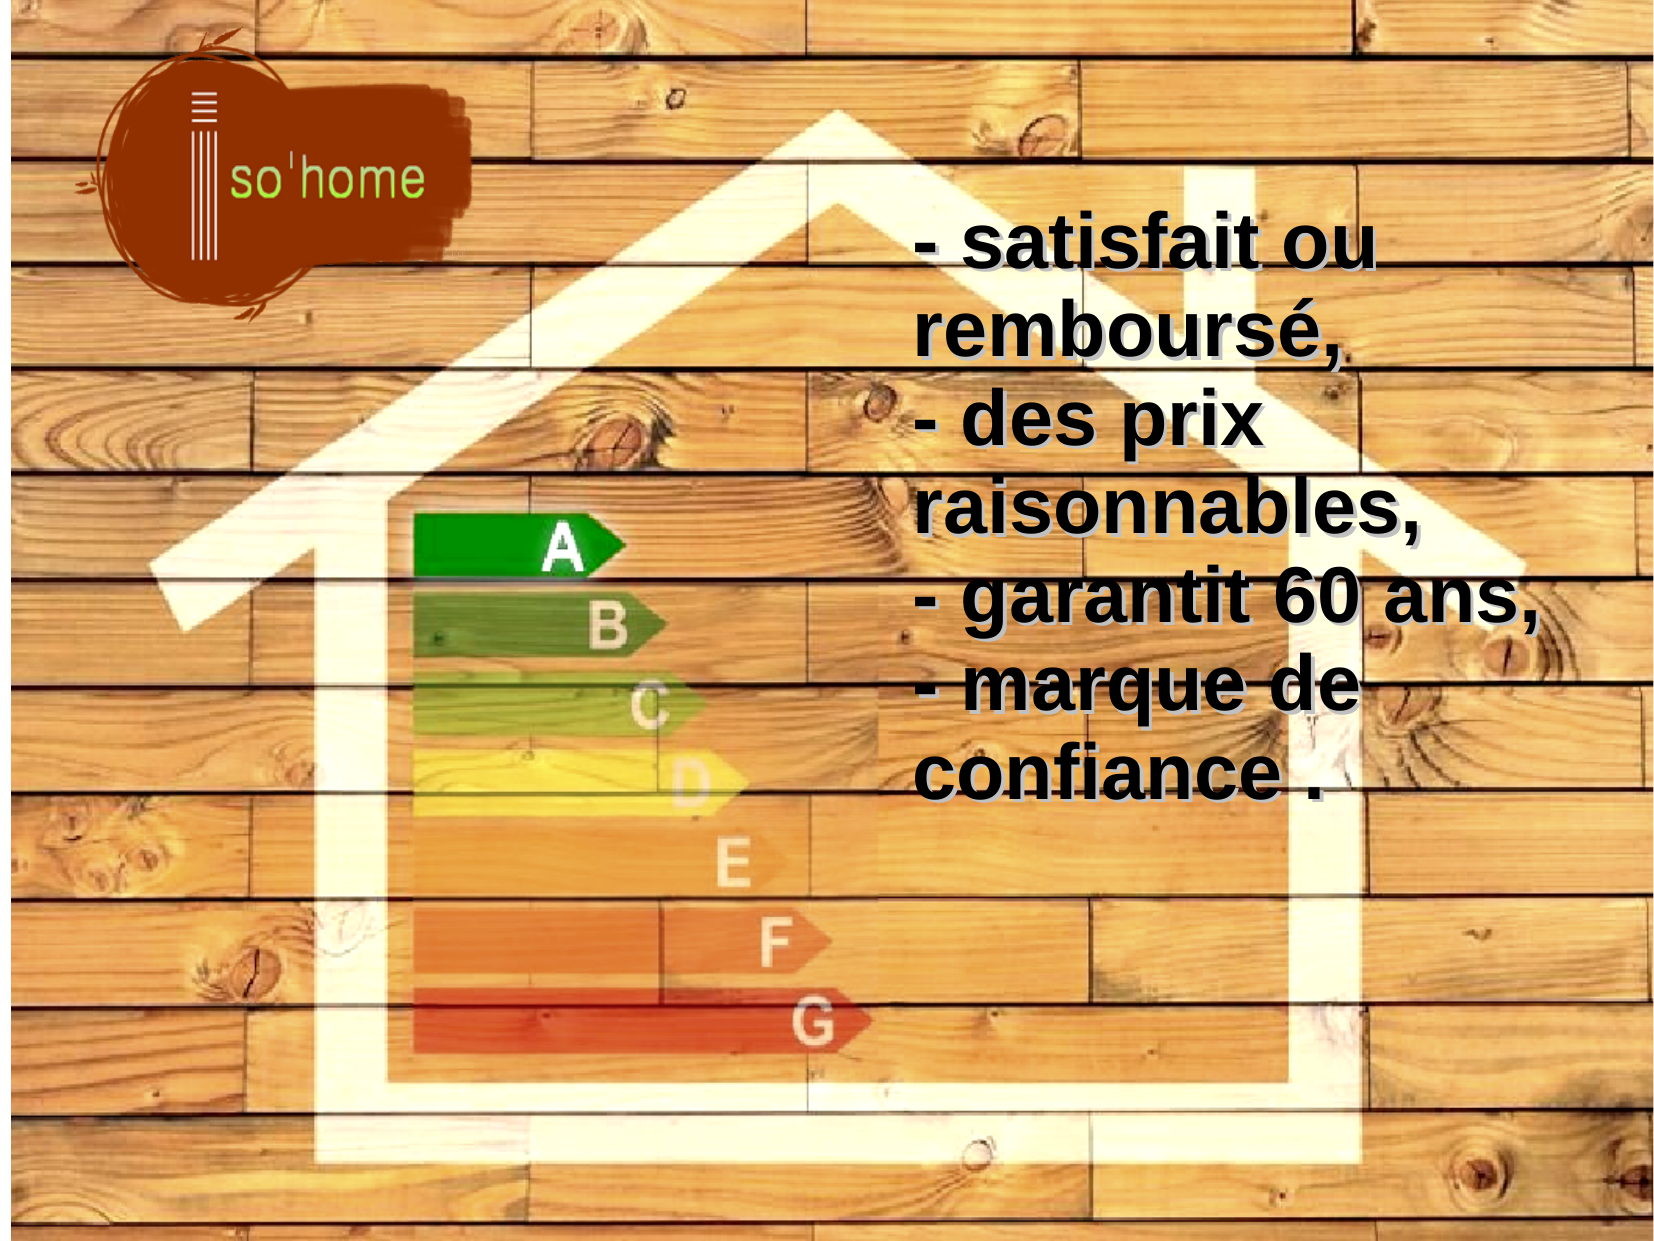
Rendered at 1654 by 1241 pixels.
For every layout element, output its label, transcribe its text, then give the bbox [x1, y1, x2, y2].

picture [11, 0, 1654, 1241]
text_box - satisfait ou remboursé, - des prix raisonnables, - garantit 60 ans, - marque de confiance . [897, 188, 1654, 1194]
